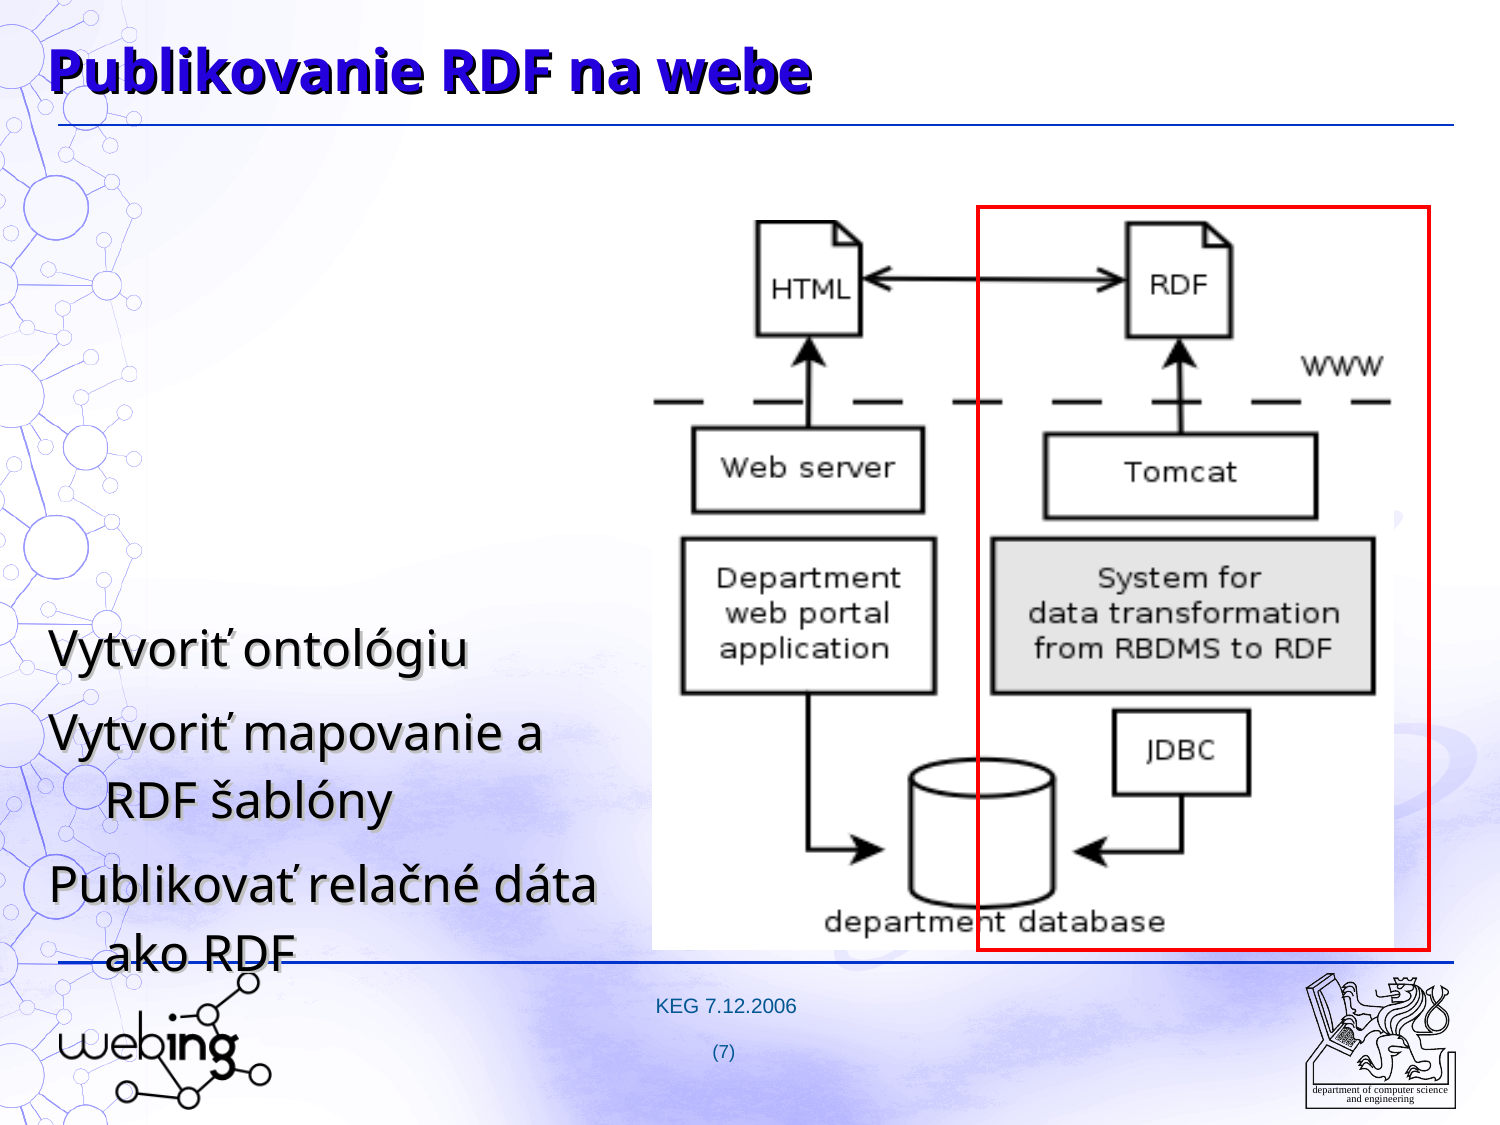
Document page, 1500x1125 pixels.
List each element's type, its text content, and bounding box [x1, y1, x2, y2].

title Publikovanie RDF na webe [46, 12, 1455, 126]
list Vytvoriť ontológiu Vytvoriť mapovanie a RDF šablóny Publikovať relačné dáta ako RDF [48, 613, 1455, 942]
picture [0, 0, 1500, 1125]
